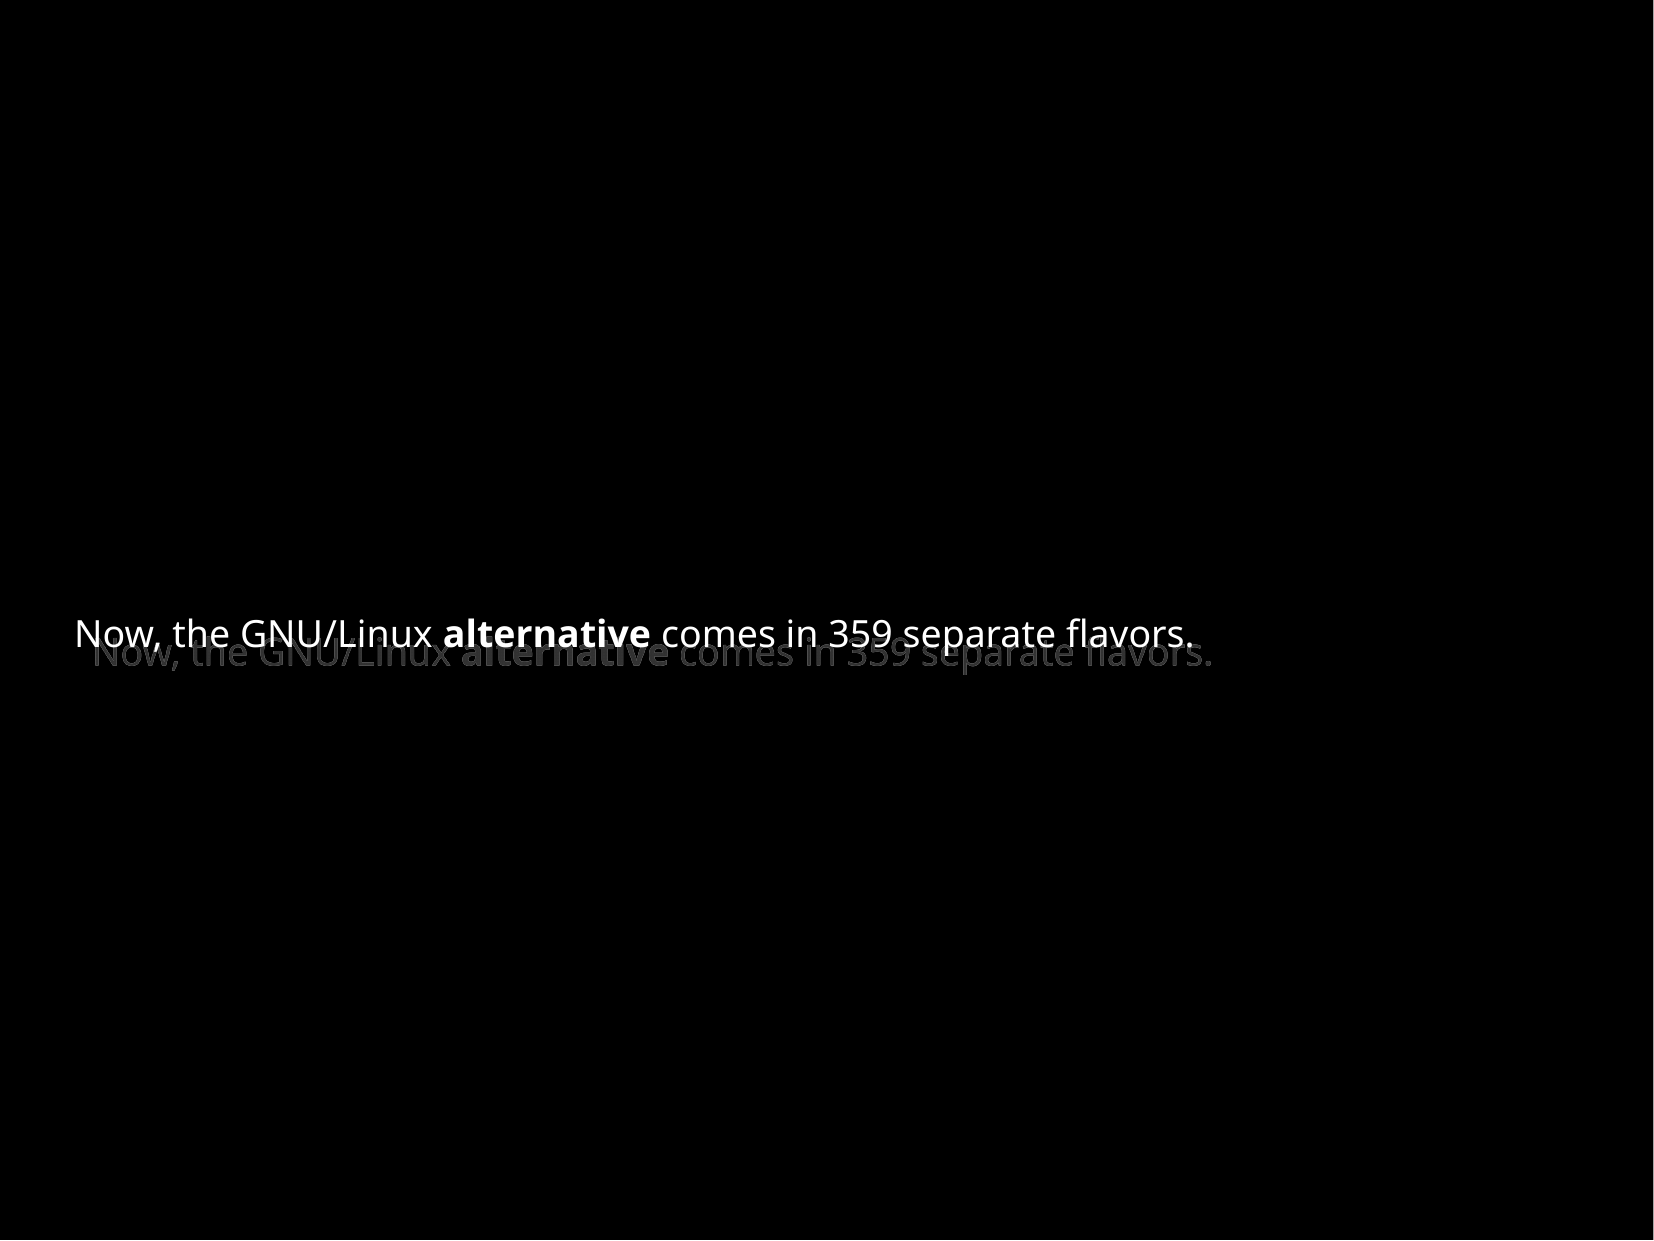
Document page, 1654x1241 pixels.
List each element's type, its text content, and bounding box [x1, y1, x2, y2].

text_box Now, the GNU/Linux alternative comes in 359 separate flavors. [59, 600, 1270, 673]
